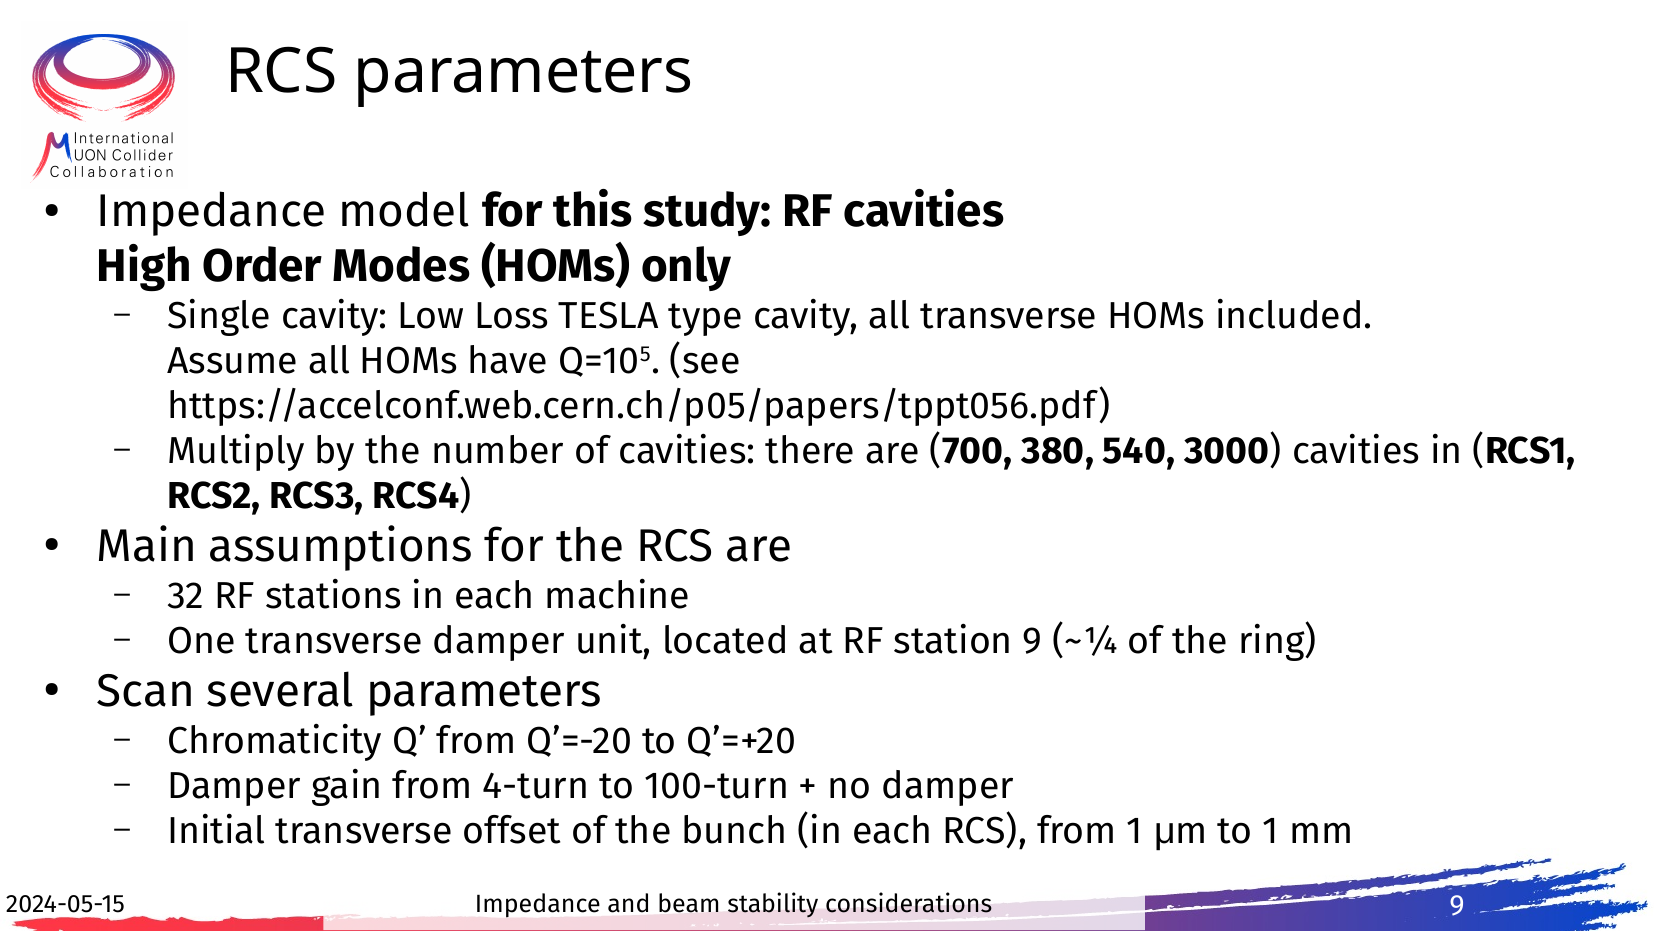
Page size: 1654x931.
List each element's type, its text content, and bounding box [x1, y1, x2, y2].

picture [0, 848, 1654, 931]
picture [21, 21, 188, 189]
title RCS parameters [225, 25, 1571, 188]
list Impedance model for this study: RF cavities High Order Modes (HOMs) only Single cavity: Low Loss TESLA type cavity, all transverse HOMs included. Assume all HOMs have Q=105. (see https://accelconf.web.cern.ch/p05/papers/tppt056.pdf) Multiply by the number of cavities: there are (700, 380, 540, 3000) cavities in (RCS1, RCS2, RCS3, RCS4) Main assumptions for the RCS are 32 RF stations in each machine One transverse damper unit, located at RF station 9 (~¼ of the ring) Scan several parameters Chromaticity Q’ from Q’=-20 to Q’=+20 Damper gain from 4-turn to 100-turn + no damper Initial transverse offset of the bunch (in each RCS), from 1 μm to 1 mm [25, 184, 1619, 856]
